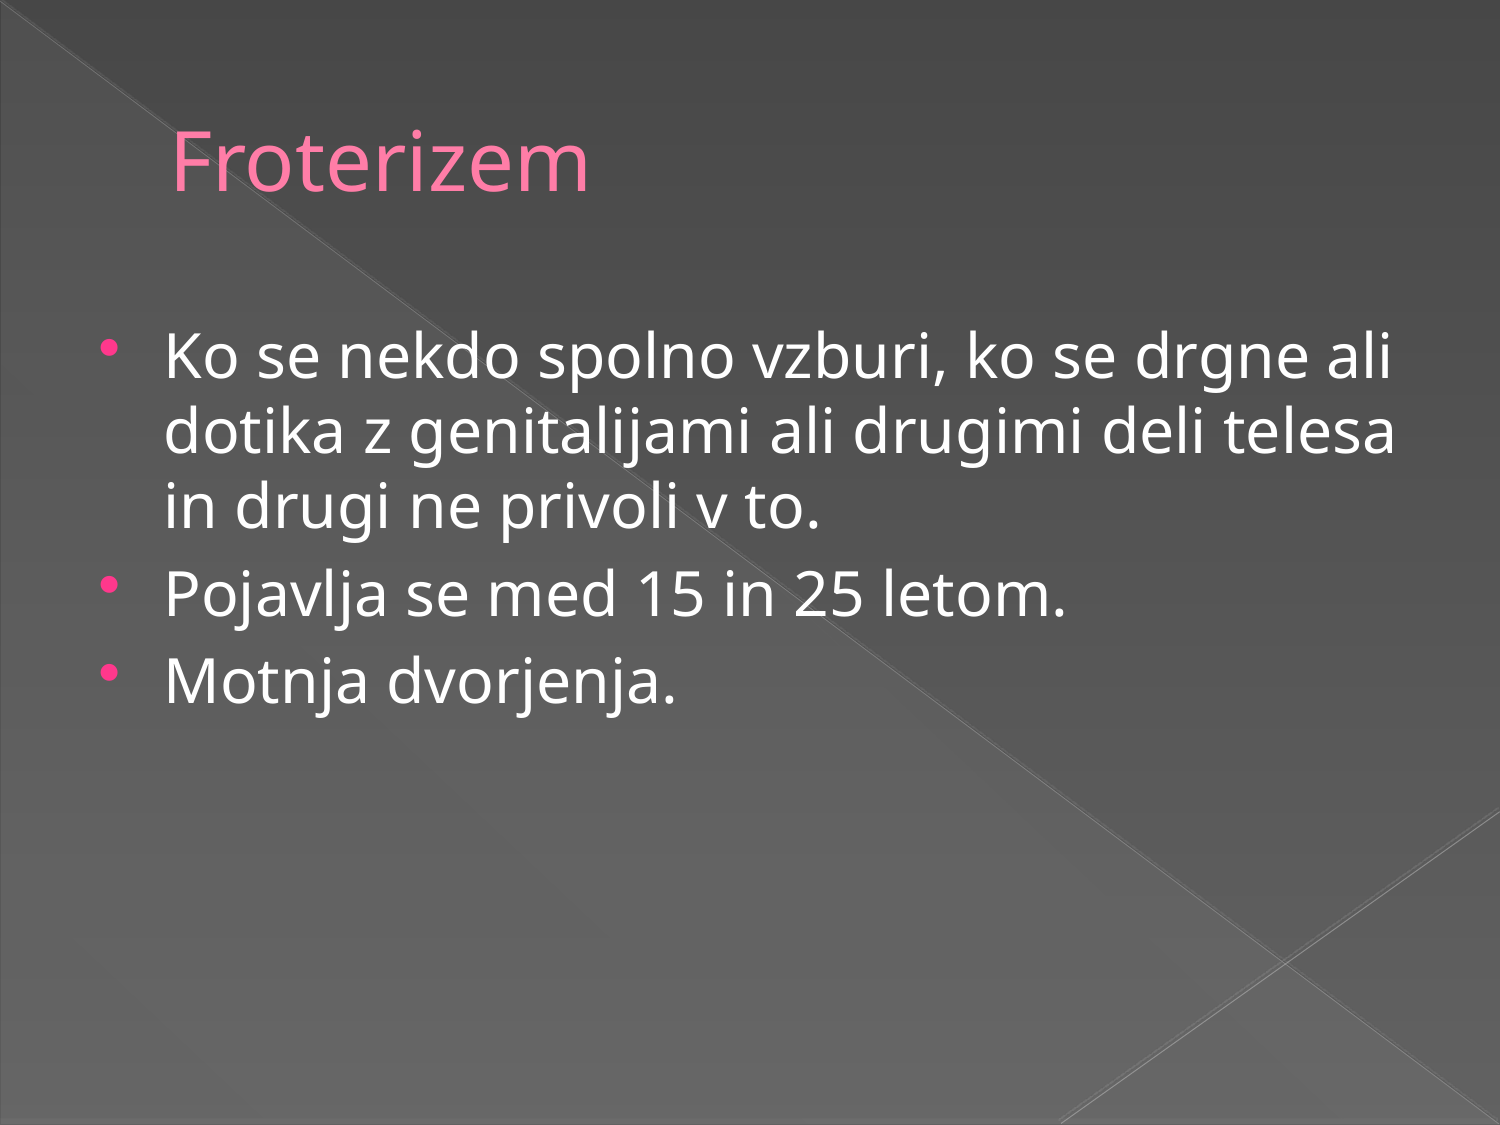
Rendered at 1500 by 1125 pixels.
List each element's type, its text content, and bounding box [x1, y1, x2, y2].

title Froterizem [75, 43, 1425, 274]
list Ko se nekdo spolno vzburi, ko se drgne ali dotika z genitalijami ali drugimi deli telesa in drugi ne privoli v to. Pojavlja se med 15 in 25 letom. Motnja dvorjenja. [75, 308, 1425, 1059]
